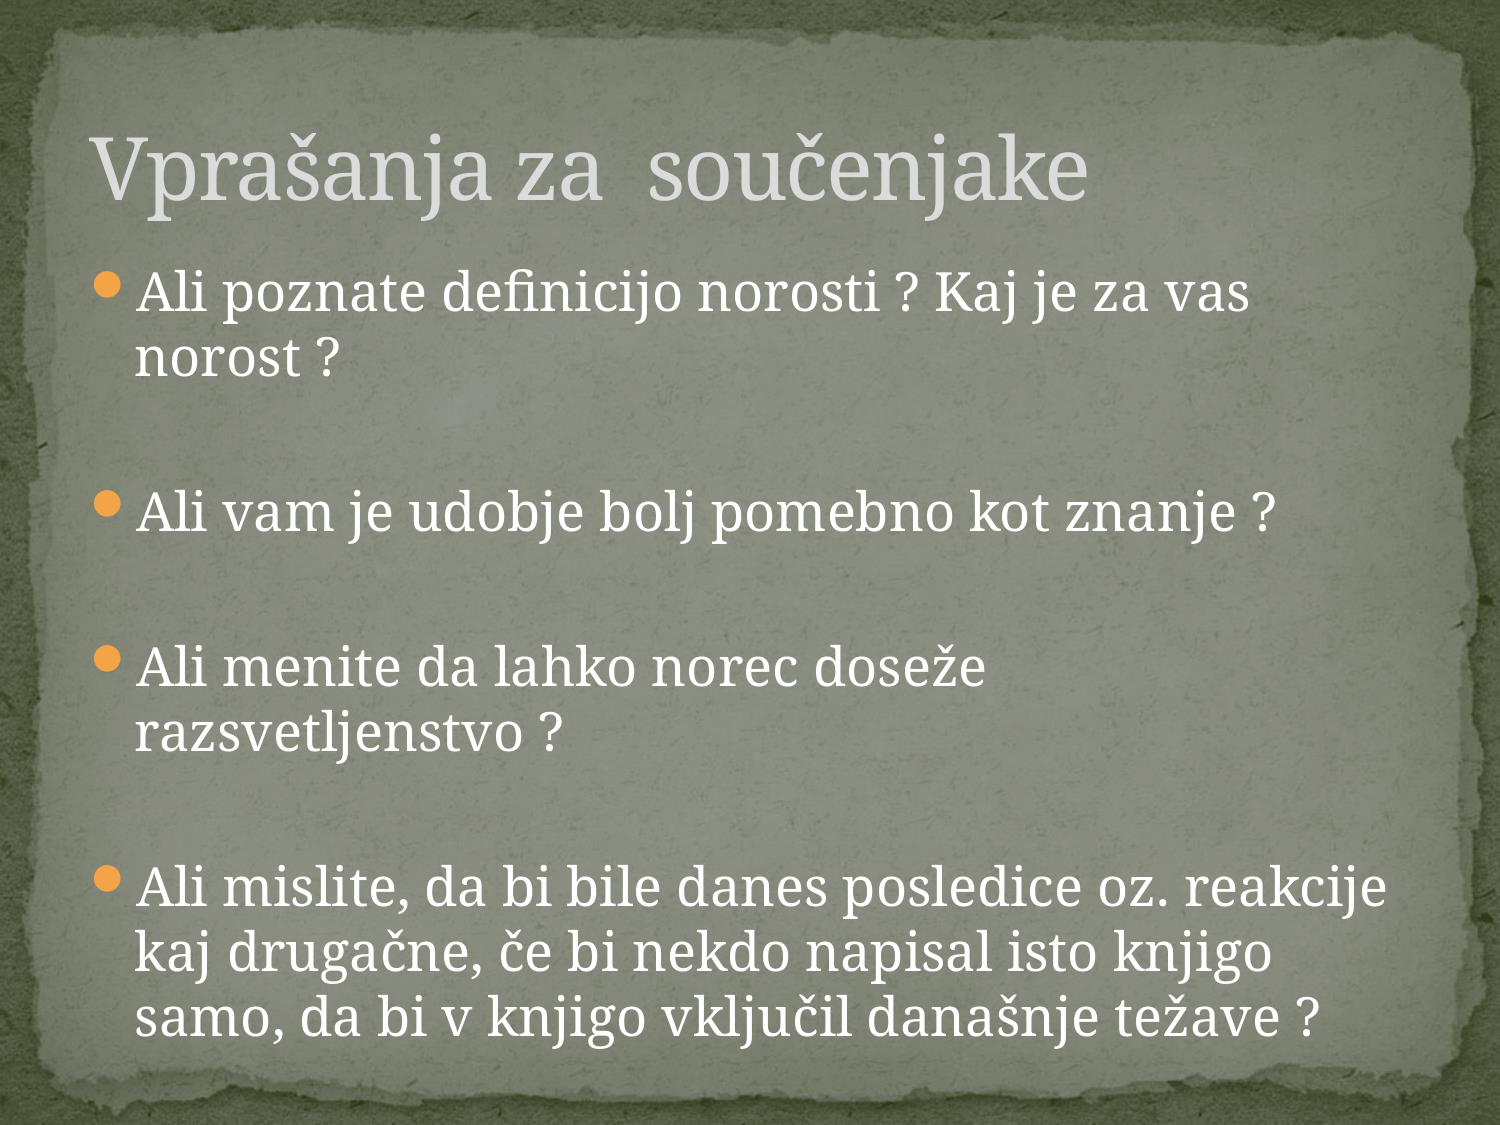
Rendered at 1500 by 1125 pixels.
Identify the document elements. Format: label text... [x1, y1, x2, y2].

title Vprašanja za součenjake [75, 24, 1425, 225]
picture [0, 0, 1500, 1125]
list Ali poznate definicijo norosti ? Kaj je za vas norost ? Ali vam je udobje bolj pomebno kot znanje ? Ali menite da lahko norec doseže razsvetljenstvo ? Ali mislite, da bi bile danes posledice oz. reakcije kaj drugačne, če bi nekdo napisal isto knjigo samo, da bi v knjigo vključil današnje težave ? [75, 249, 1425, 1000]
